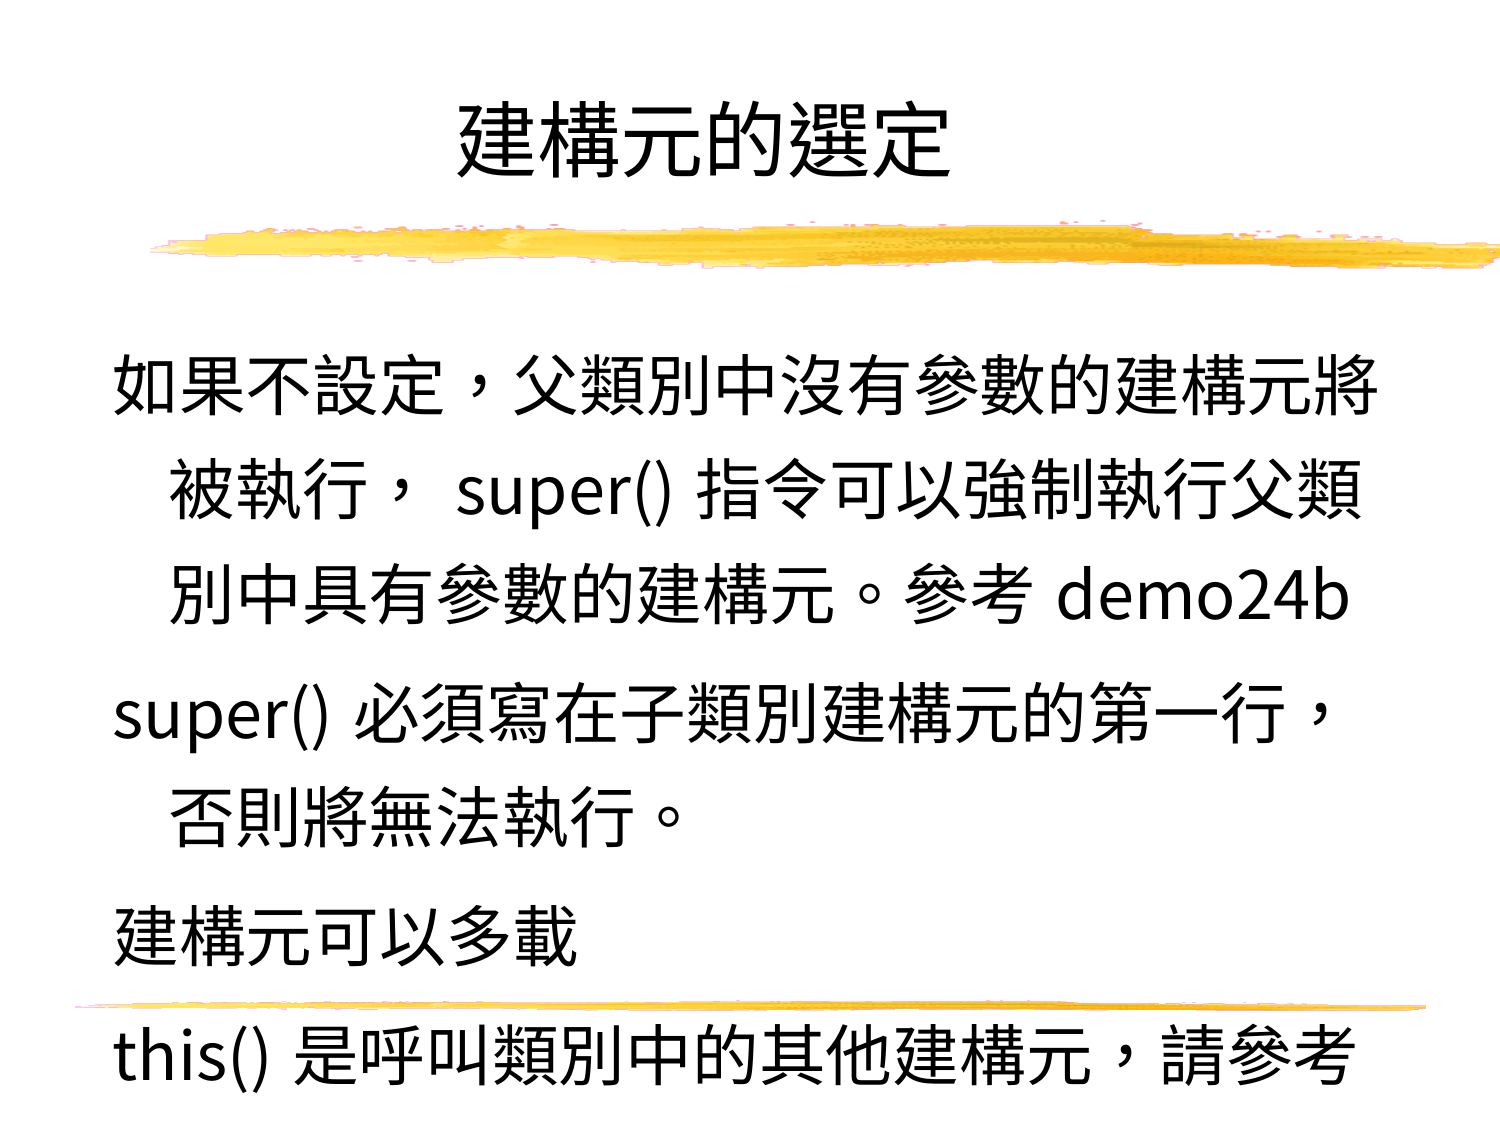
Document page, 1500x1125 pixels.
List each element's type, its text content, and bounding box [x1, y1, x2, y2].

title 建構元的選定 [66, 35, 1342, 226]
picture [150, 215, 1500, 279]
picture [1388, 999, 1426, 1013]
picture [75, 999, 112, 1013]
list 如果不設定，父類別中沒有參數的建構元將被執行，super()指令可以強制執行父類別中具有參數的建構元。參考demo24b super()必須寫在子類別建構元的第一行，否則將無法執行。 建構元可以多載 this()是呼叫類別中的其他建構元，請參考 demo24c，與super()不能並存 [112, 324, 1388, 1017]
